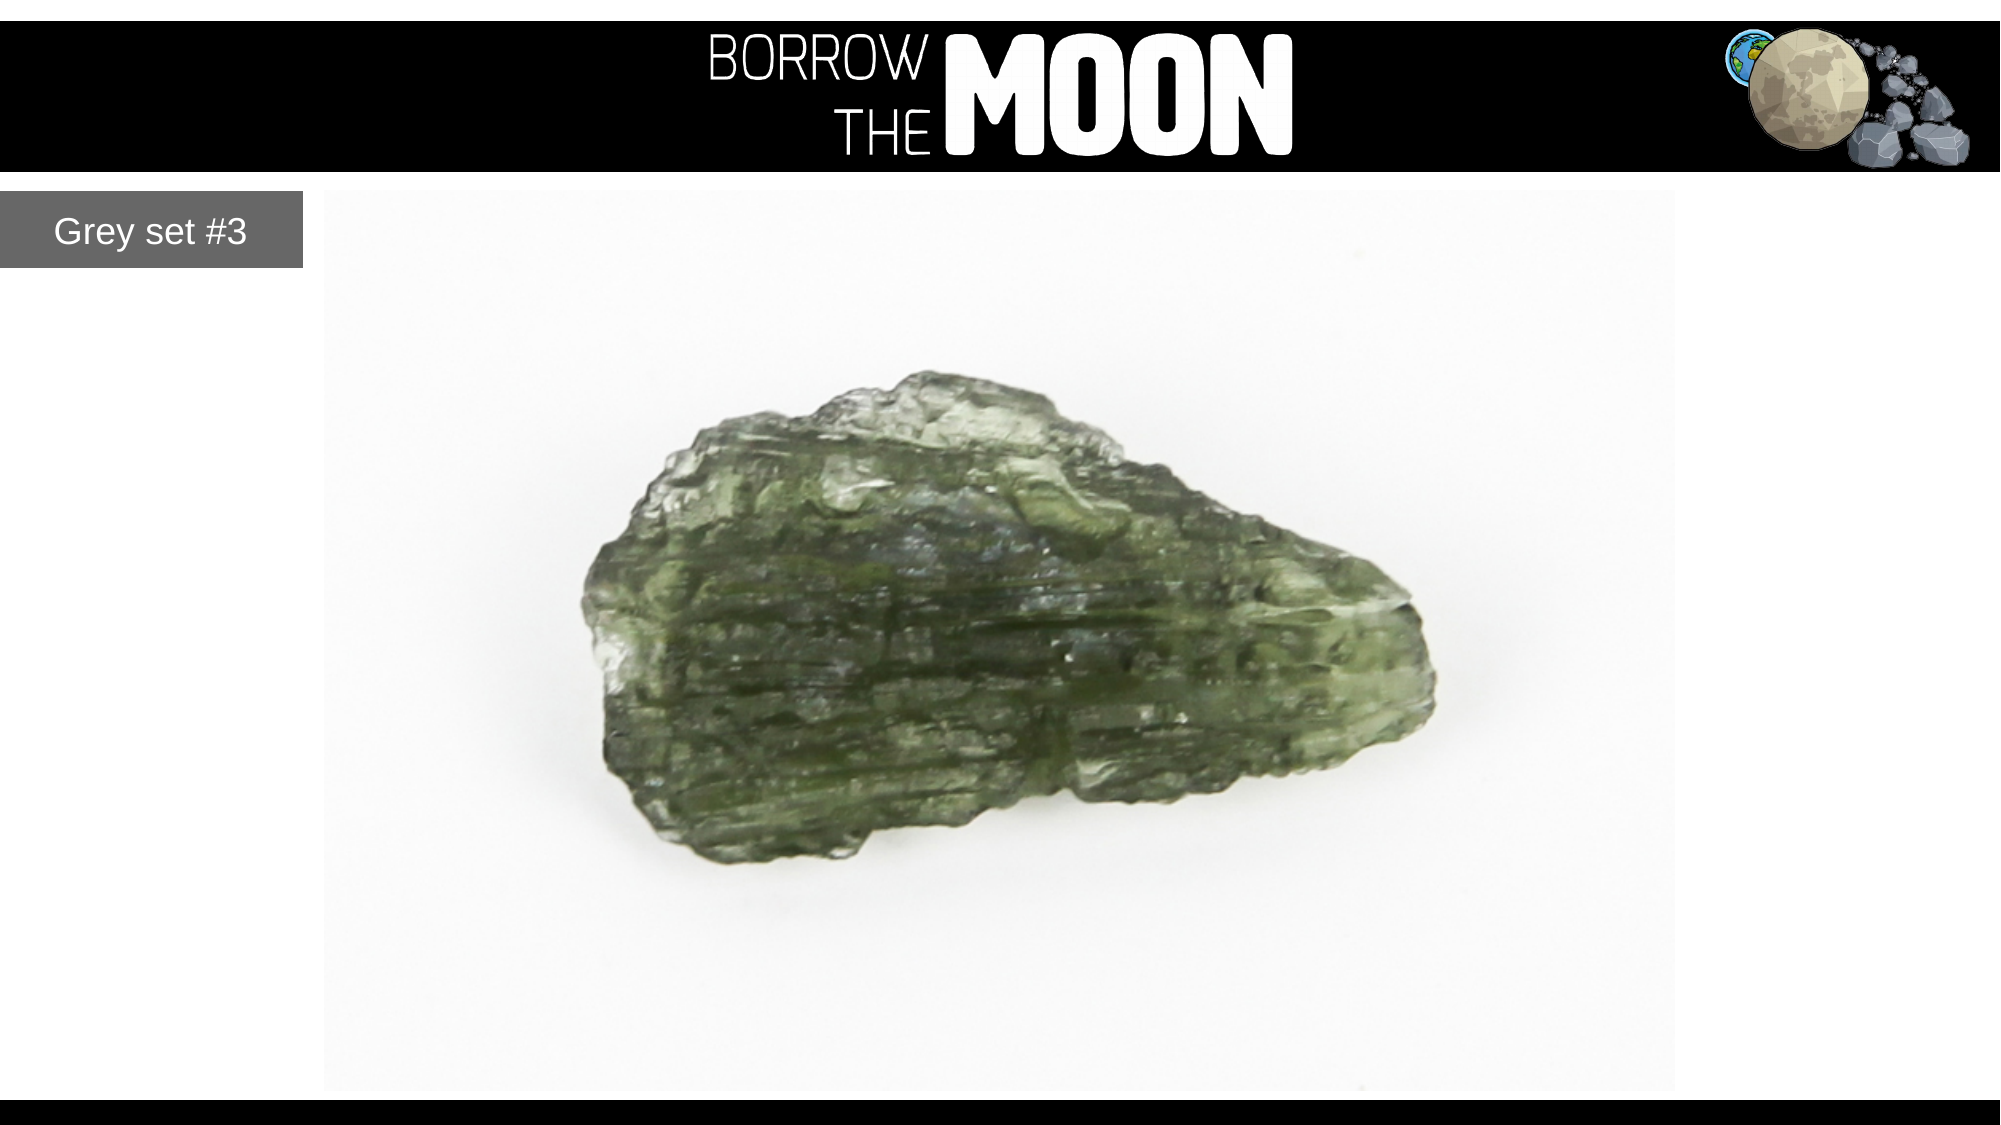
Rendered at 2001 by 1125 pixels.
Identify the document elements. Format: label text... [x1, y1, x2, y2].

text_box Grey set #3 [0, 191, 303, 268]
picture [324, 190, 1675, 1091]
